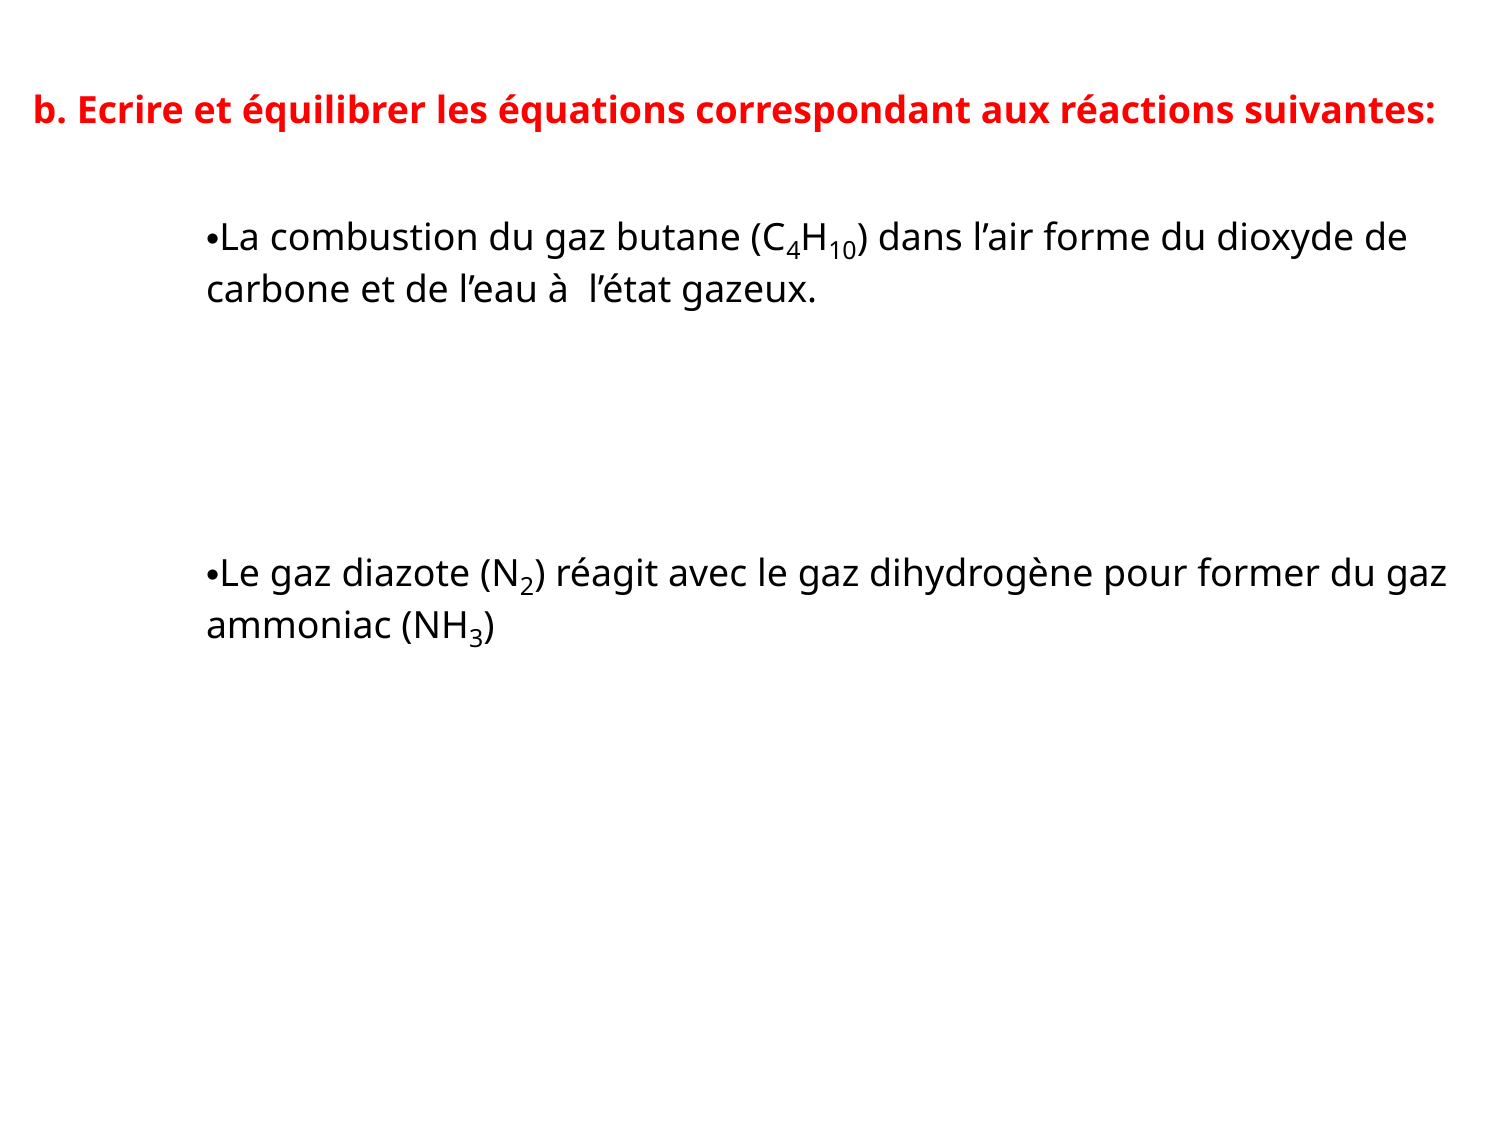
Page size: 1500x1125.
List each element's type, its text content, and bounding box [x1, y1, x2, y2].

text_box Le gaz diazote (N2) réagit avec le gaz dihydrogène pour former du gaz ammoniac (NH3) [41, 541, 1500, 660]
text_box b. Ecrire et équilibrer les équations correspondant aux réactions suivantes: [18, 78, 1453, 138]
text_box La combustion du gaz butane (C4H10) dans l’air forme du dioxyde de carbone et de l’eau à l’état gazeux. [41, 205, 1500, 317]
